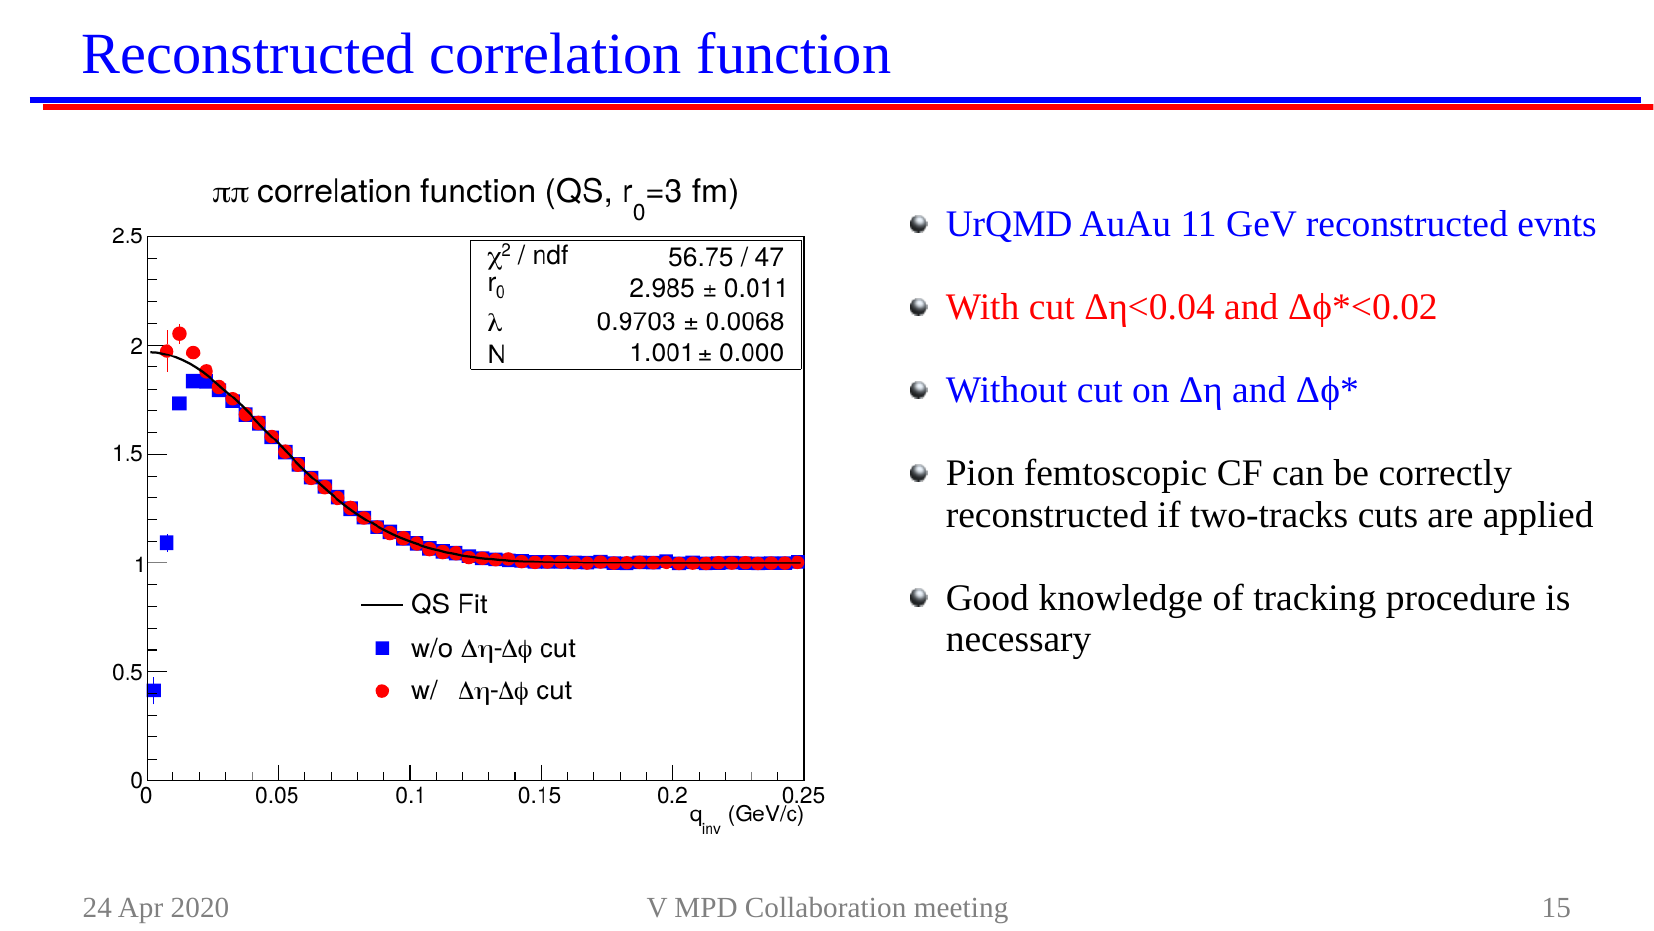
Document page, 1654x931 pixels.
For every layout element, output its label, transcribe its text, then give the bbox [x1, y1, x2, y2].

title Reconstructed correlation function [81, 7, 1570, 91]
picture [45, 148, 1001, 853]
text_box UrQMD AuAu 11 GeV reconstructed evnts With cut Δη<0.04 and Δϕ*<0.02 Without cut on Δη and Δϕ* Pion femtoscopic CF can be correctly reconstructed if two-tracks cuts are applied Good knowledge of tracking procedure is necessary [895, 195, 1654, 830]
